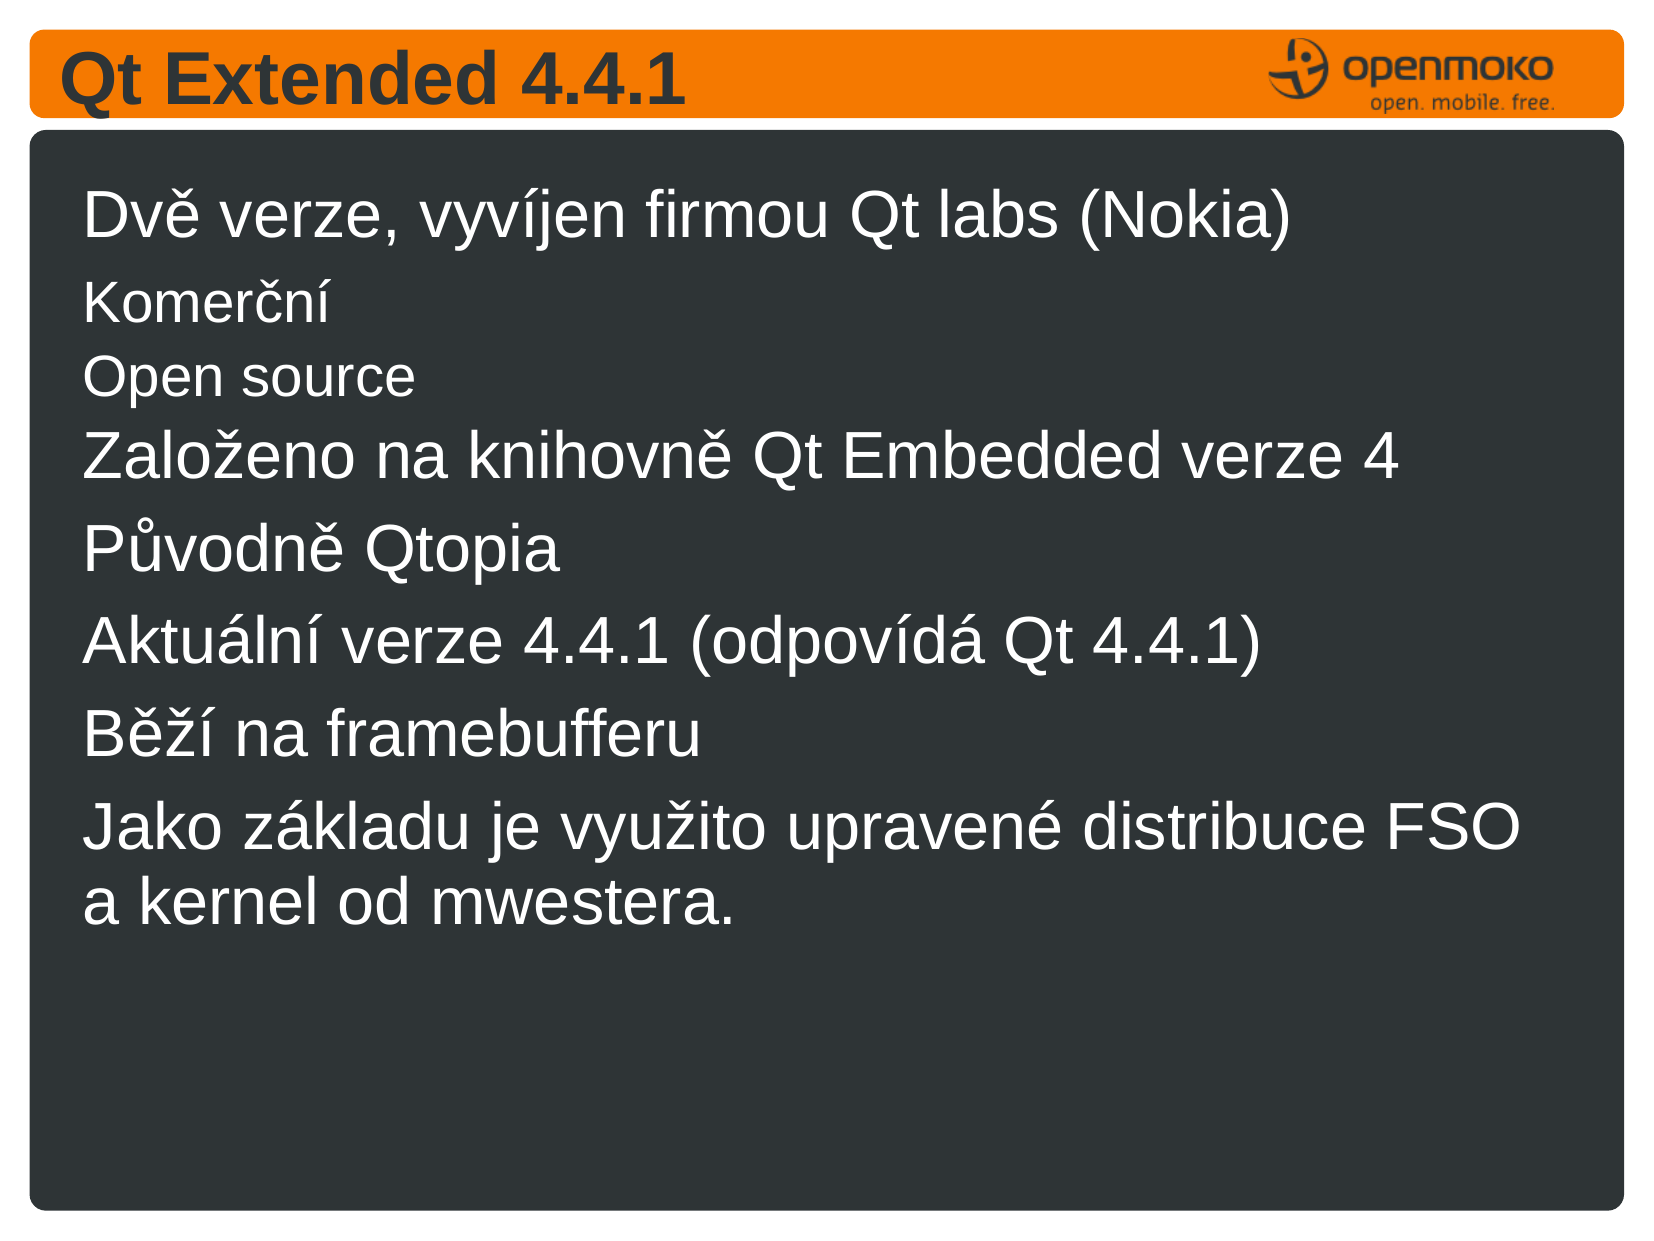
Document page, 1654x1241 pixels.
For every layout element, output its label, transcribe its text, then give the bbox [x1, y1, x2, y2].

list Dvě verze, vyvíjen firmou Qt labs (Nokia) Komerční Open source Založeno na knihovně Qt Embedded verze 4 Původně Qtopia Aktuální verze 4.4.1 (odpovídá Qt 4.4.1) Běží na framebufferu Jako základu je využito upravené distribuce FSO a kernel od mwestera. [82, 177, 1571, 1182]
picture [1361, 38, 1554, 114]
title Qt Extended 4.4.1 [59, 29, 1361, 128]
